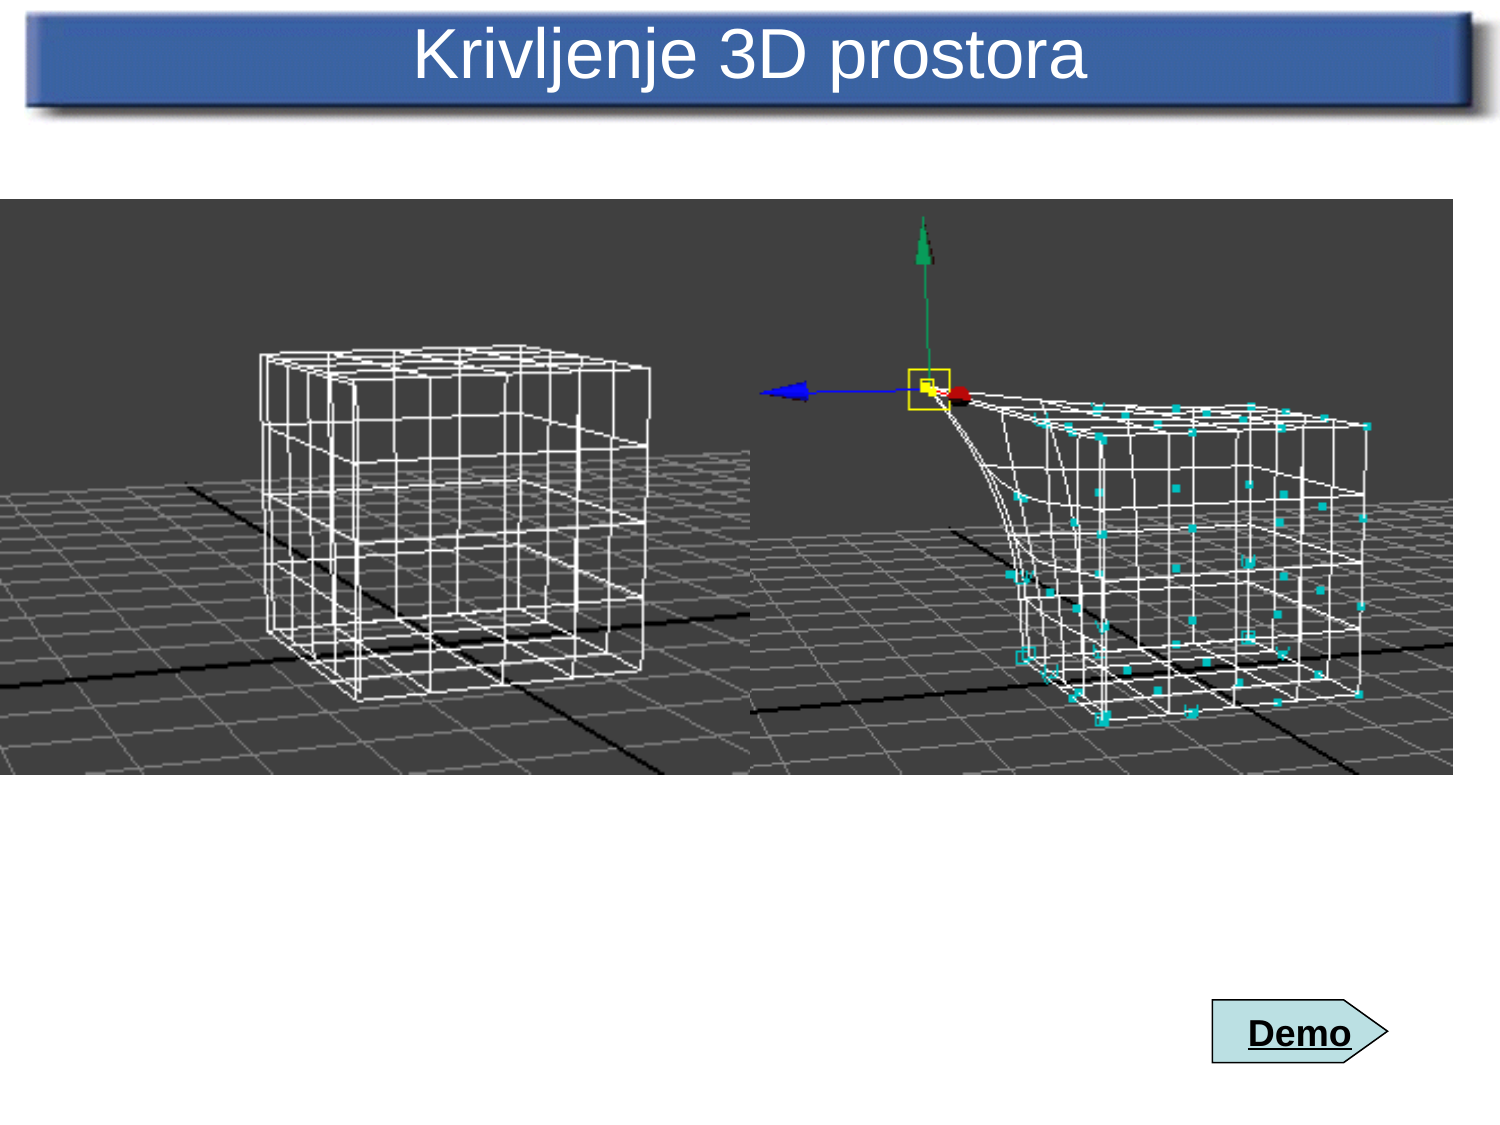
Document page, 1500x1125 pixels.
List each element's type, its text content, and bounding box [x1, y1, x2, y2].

title Krivljenje 3D prostora [75, 0, 1426, 101]
picture [0, 199, 1453, 775]
picture [24, 9, 1500, 125]
text_box Demo [1212, 999, 1388, 1063]
